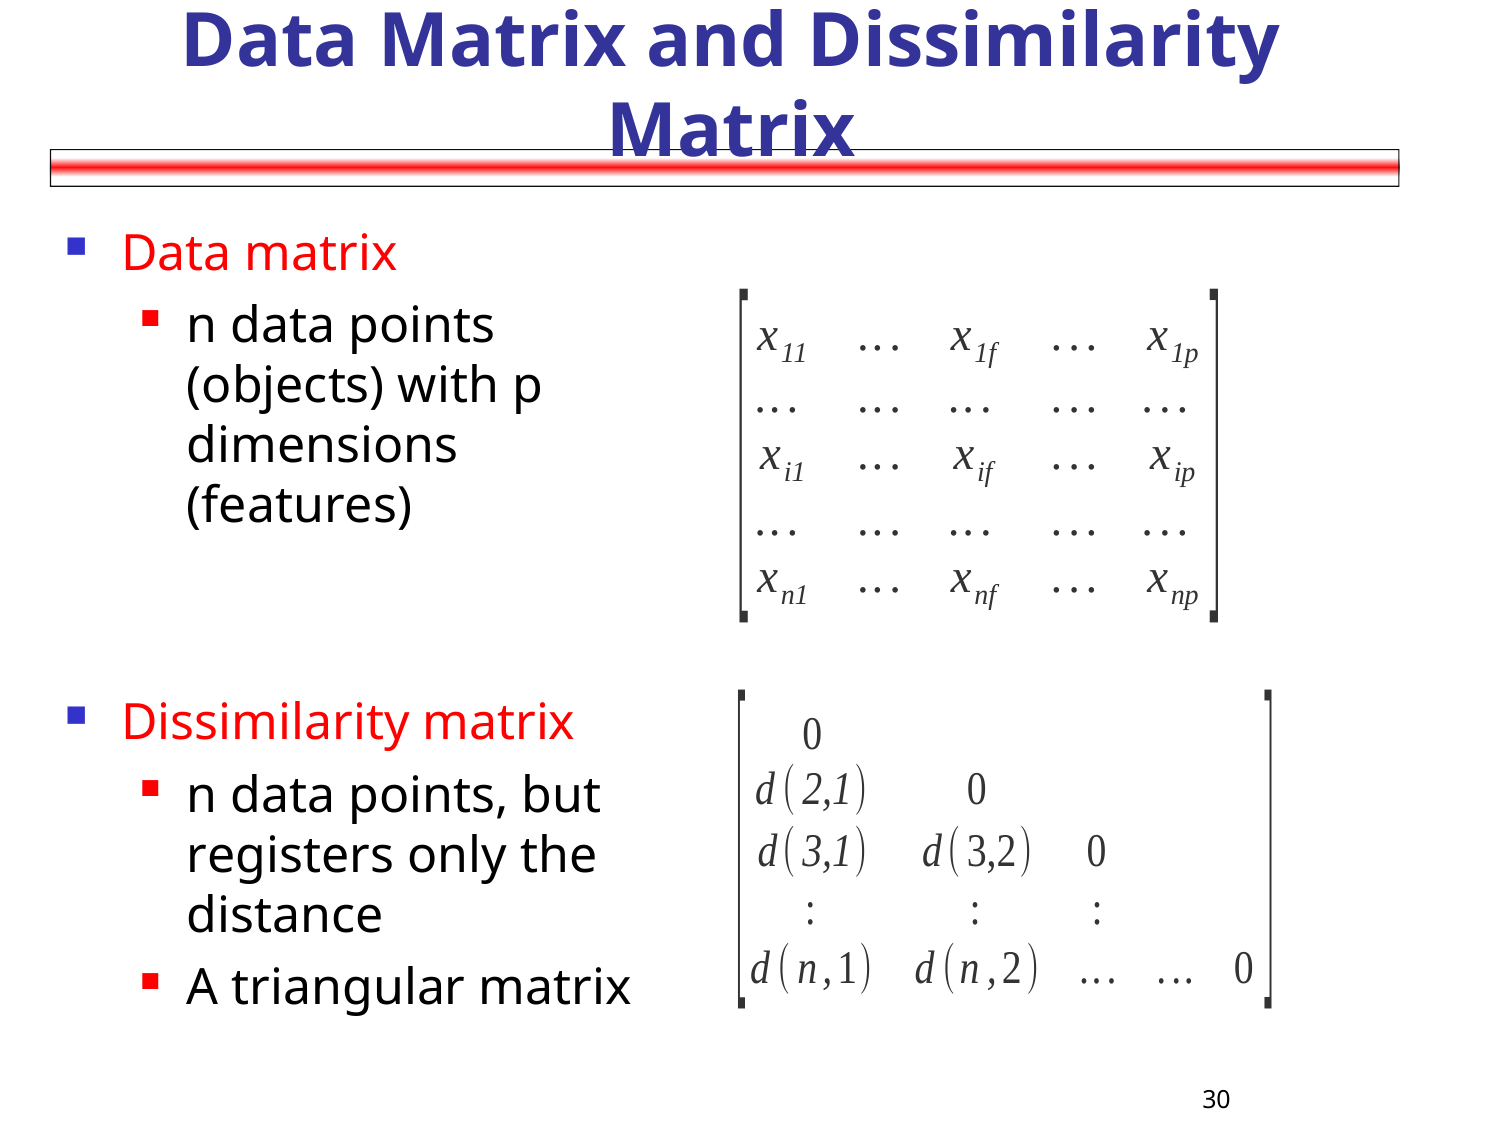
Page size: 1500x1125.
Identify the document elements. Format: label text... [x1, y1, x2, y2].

list Data matrix n data points (objects) with p dimensions (features) Dissimilarity matrix n data points, but registers only the distance A triangular matrix [50, 212, 700, 1095]
chart [725, 687, 1288, 1011]
title Data Matrix and Dissimilarity Matrix [74, 0, 1388, 180]
text_box <number> [1187, 1062, 1500, 1125]
chart [725, 287, 1238, 626]
